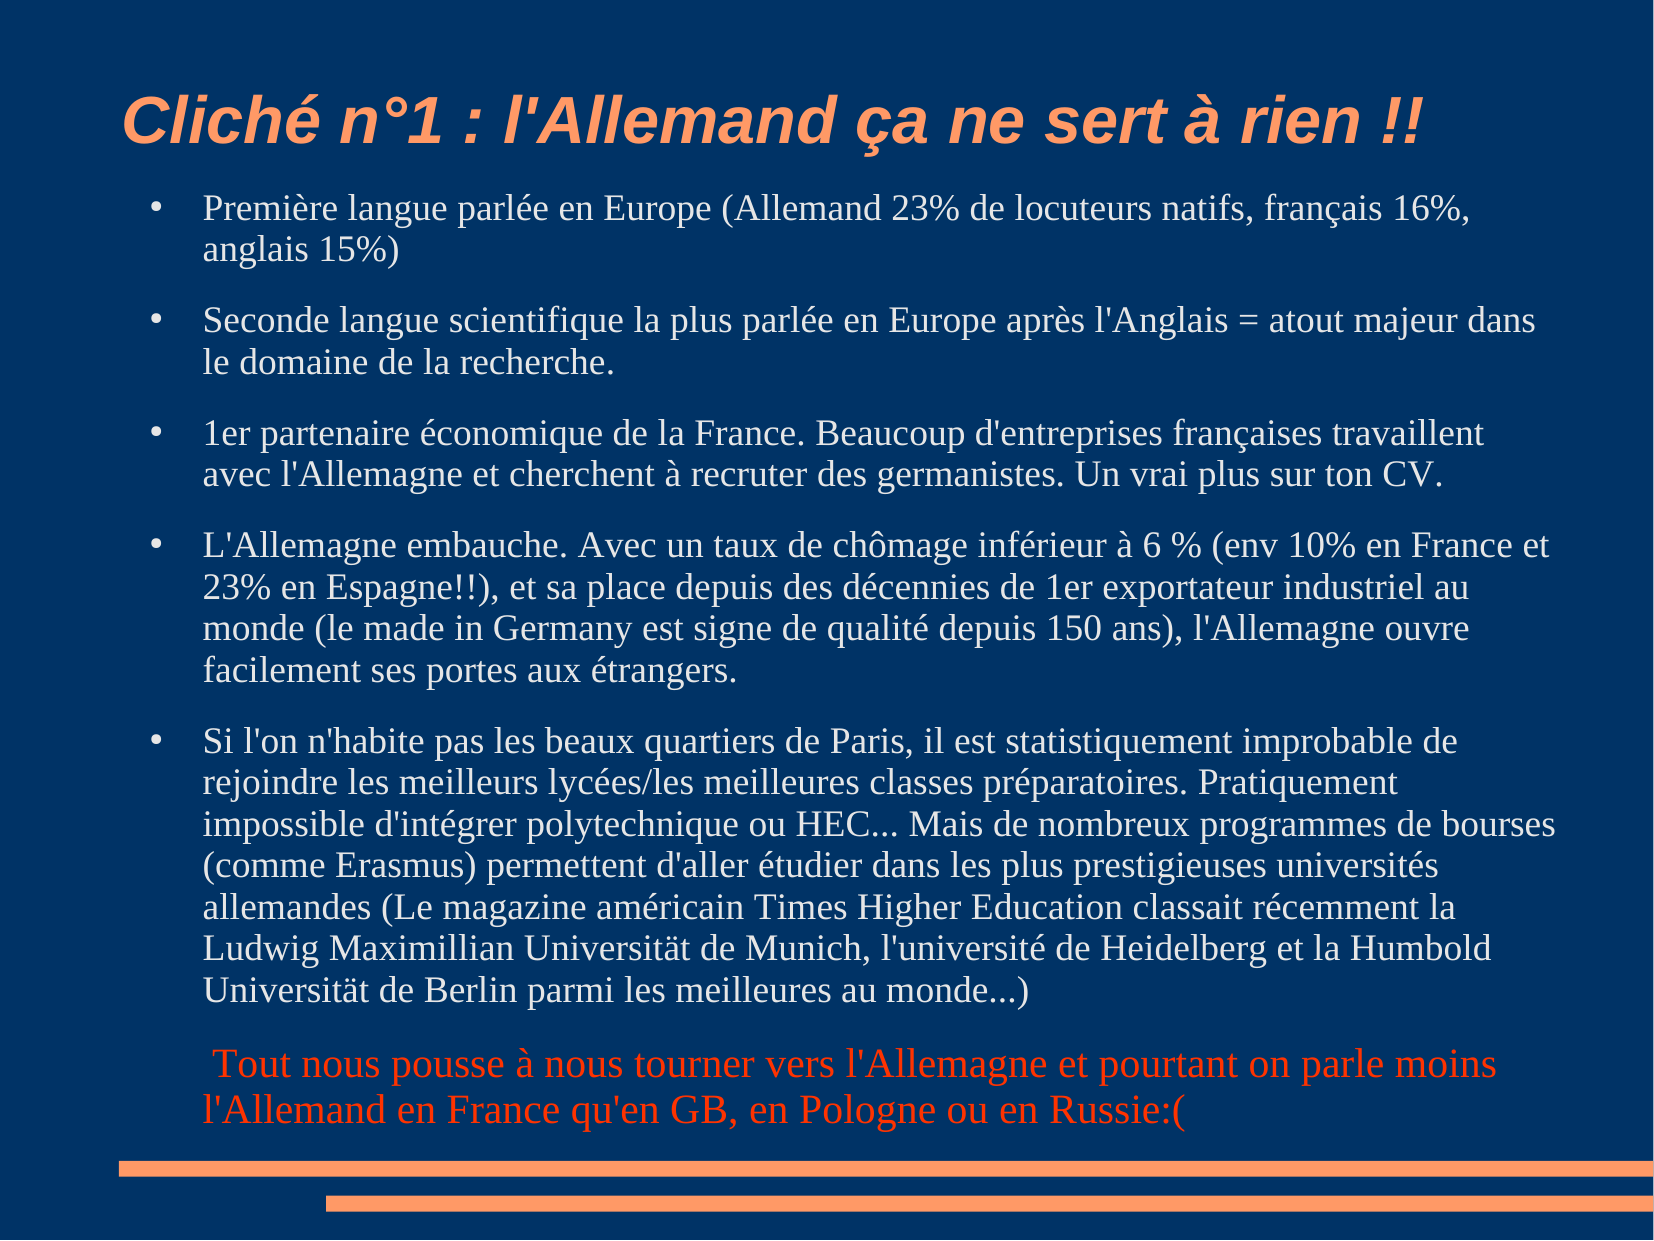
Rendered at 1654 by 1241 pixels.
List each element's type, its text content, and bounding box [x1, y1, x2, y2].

title Cliché n°1 : l'Allemand ça ne sert à rien !! [121, 17, 1534, 225]
list Première langue parlée en Europe (Allemand 23% de locuteurs natifs, français 16%, anglais 15%) Seconde langue scientifique la plus parlée en Europe après l'Anglais = atout majeur dans le domaine de la recherche. 1er partenaire économique de la France. Beaucoup d'entreprises françaises travaillent avec l'Allemagne et cherchent à recruter des germanistes. Un vrai plus sur ton CV. L'Allemagne embauche. Avec un taux de chômage inférieur à 6 % (env 10% en France et 23% en Espagne!!), et sa place depuis des décennies de 1er exportateur industriel au monde (le made in Germany est signe de qualité depuis 150 ans), l'Allemagne ouvre facilement ses portes aux étrangers. Si l'on n'habite pas les beaux quartiers de Paris, il est statistiquement improbable de rejoindre les meilleurs lycées/les meilleures classes préparatoires. Pratiquement impossible d'intégrer polytechnique ou HEC... Mais de nombreux programmes de bourses (comme Erasmus) permettent d'aller étudier dans les plus prestigieuses universités allemandes (Le magazine américain Times Higher Education classait récemment la Ludwig Maximillian Universität de Munich, l'université de Heidelberg et la Humbold Universität de Berlin parmi les meilleures au monde...) Tout nous pousse à nous tourner vers l'Allemagne et pourtant on parle moins l'Allemand en France qu'en GB, en Pologne ou en Russie:( [131, 186, 1560, 1158]
